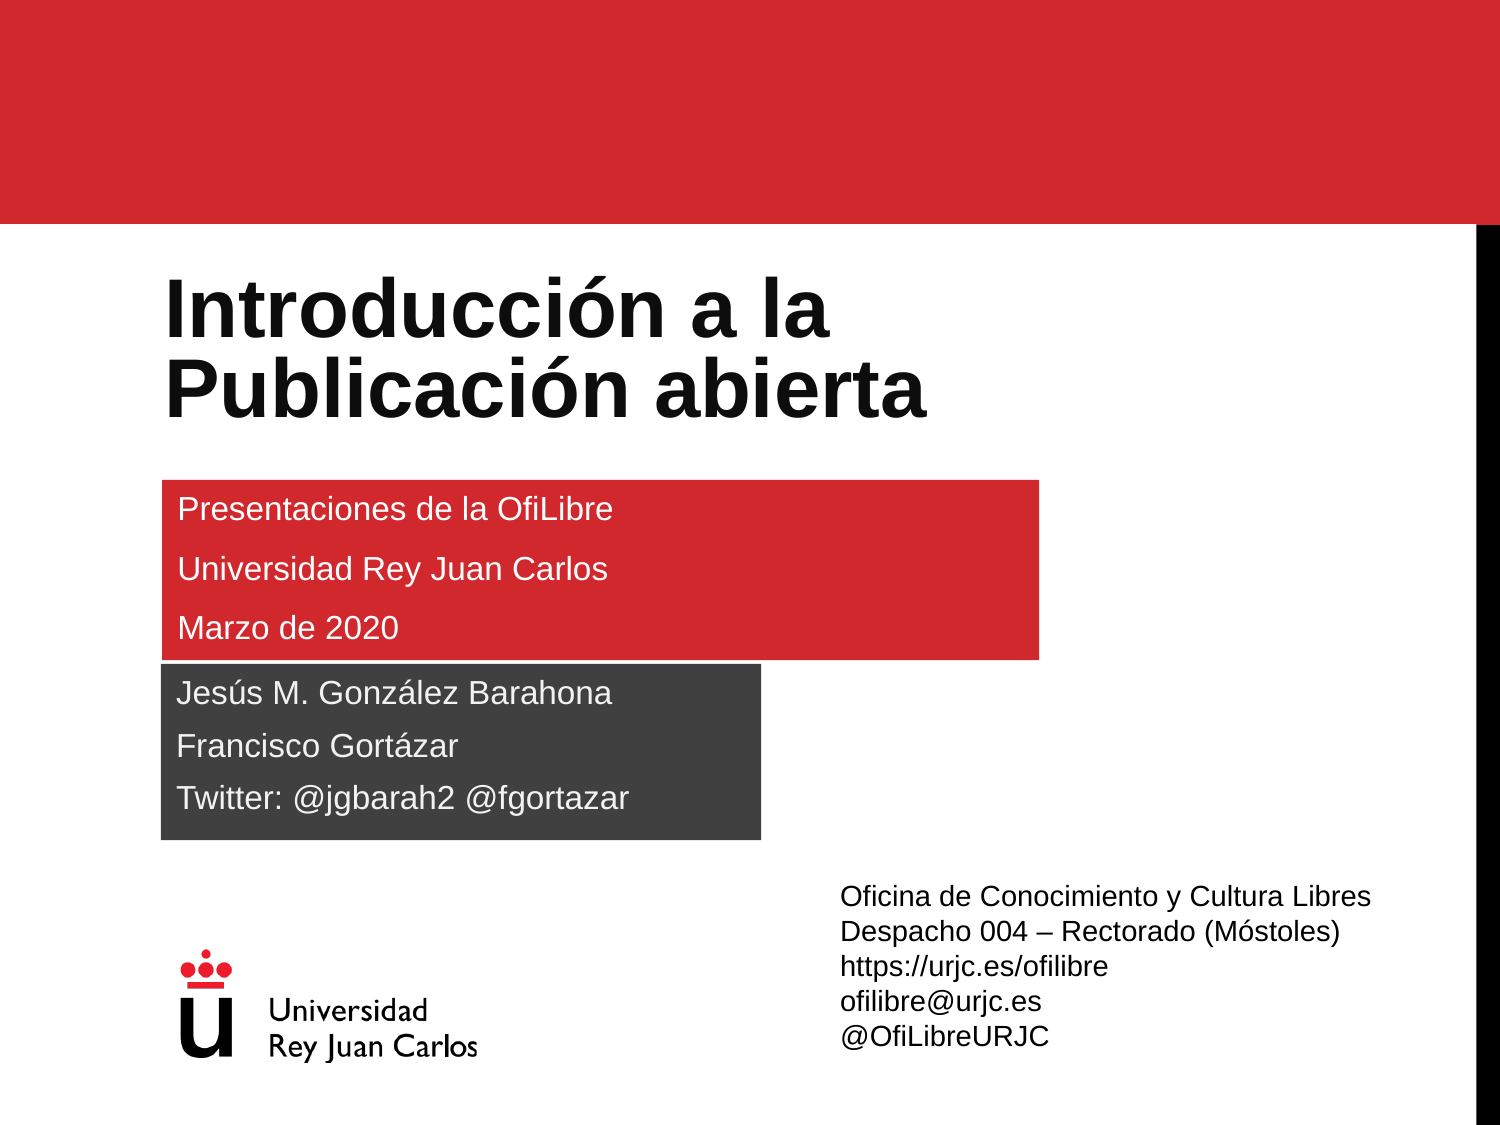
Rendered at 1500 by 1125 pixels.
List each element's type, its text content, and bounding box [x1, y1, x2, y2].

text_box Oficina de Conocimiento y Cultura Libres Despacho 004 – Rectorado (Móstoles) https://urjc.es/ofilibre ofilibre@urjc.es @OfiLibreURJC [825, 870, 1446, 1065]
text_box Presentaciones de la OfiLibre Universidad Rey Juan Carlos Marzo de 2020 [162, 479, 1040, 661]
text_box [0, 0, 1500, 224]
text_box Introducción a la Publicación abierta [149, 179, 1382, 521]
picture [180, 949, 477, 1063]
text_box Jesús M. González Barahona Francisco Gortázar Twitter: @jgbarah2 @fgortazar [160, 663, 762, 841]
